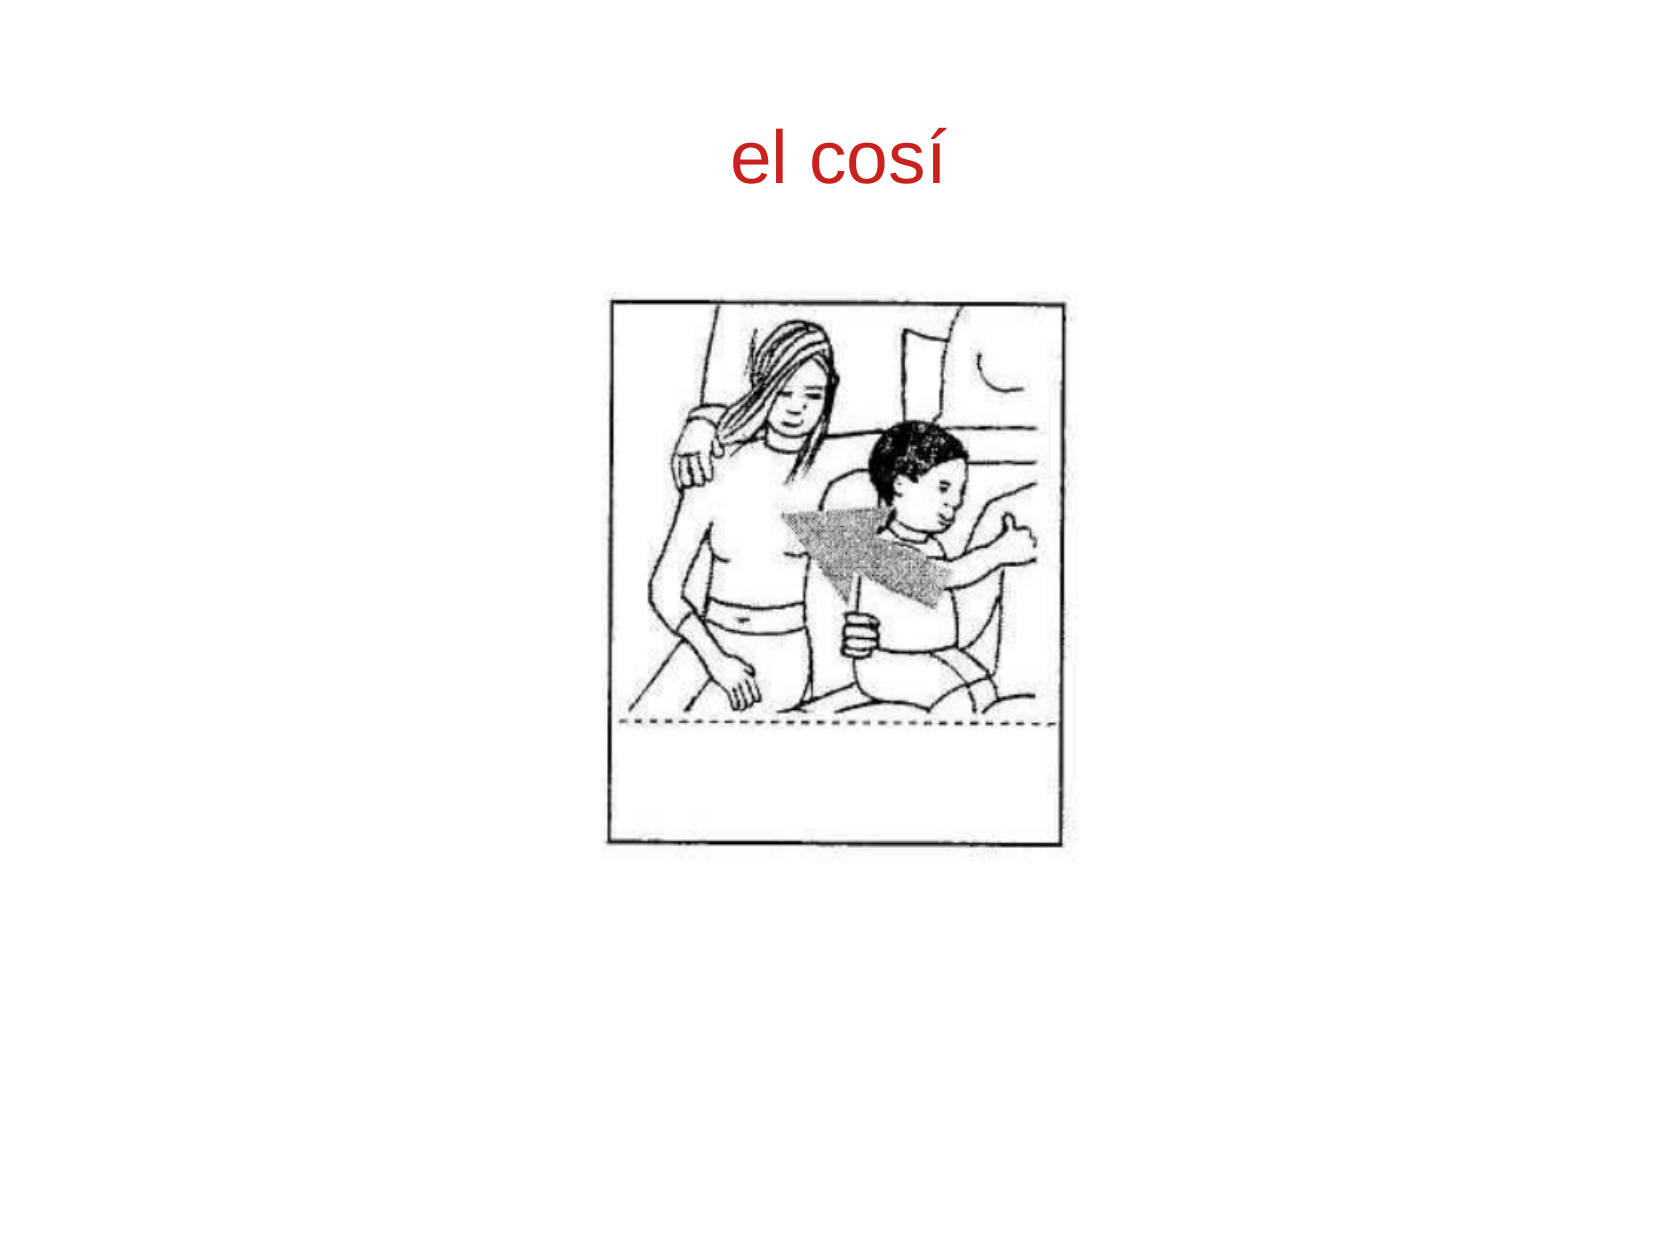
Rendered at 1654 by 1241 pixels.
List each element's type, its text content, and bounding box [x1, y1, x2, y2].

picture [581, 291, 1094, 873]
text_box el cosí [389, 82, 1288, 225]
